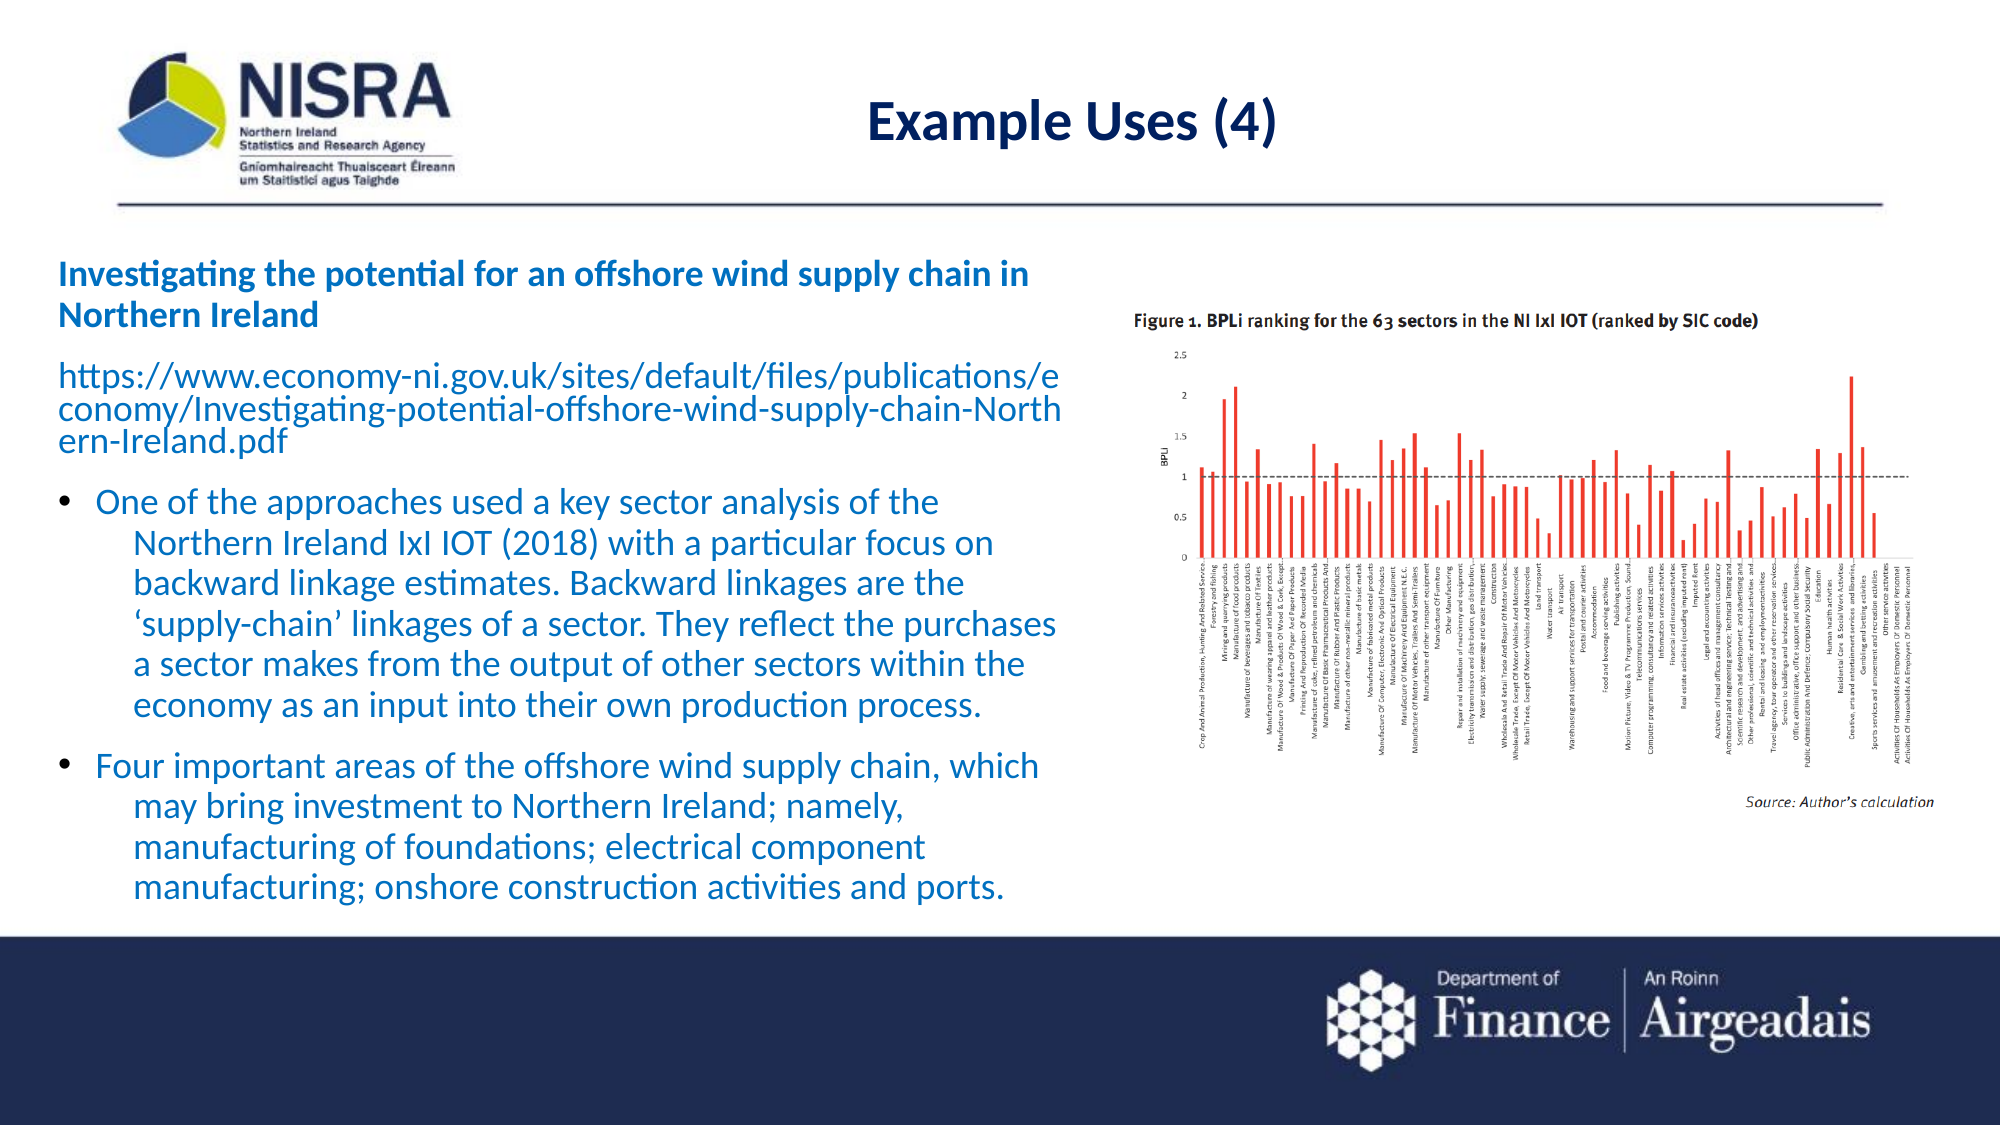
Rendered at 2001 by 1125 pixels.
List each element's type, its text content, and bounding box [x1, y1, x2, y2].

list Investigating the potential for an offshore wind supply chain in Northern Ireland https://www.economy-ni.gov.uk/sites/default/files/publications/economy/Investigating-potential-offshore-wind-supply-chain-Northern-Ireland.pdf One of the approaches used a key sector analysis of the Northern Ireland IxI IOT (2018) with a particular focus on backward linkage estimates. Backward linkages are the ‘supply-chain’ linkages of a sector. They reflect the purchases a sector makes from the output of other sectors within the economy as an input into their own production process. Four important areas of the offshore wind supply chain, which may bring investment to Northern Ireland; namely, manufacturing of foundations; electrical component manufacturing; onshore construction activities and ports. [43, 247, 1084, 929]
picture [1130, 308, 1957, 817]
text_box Example Uses (4) [852, 74, 1529, 161]
